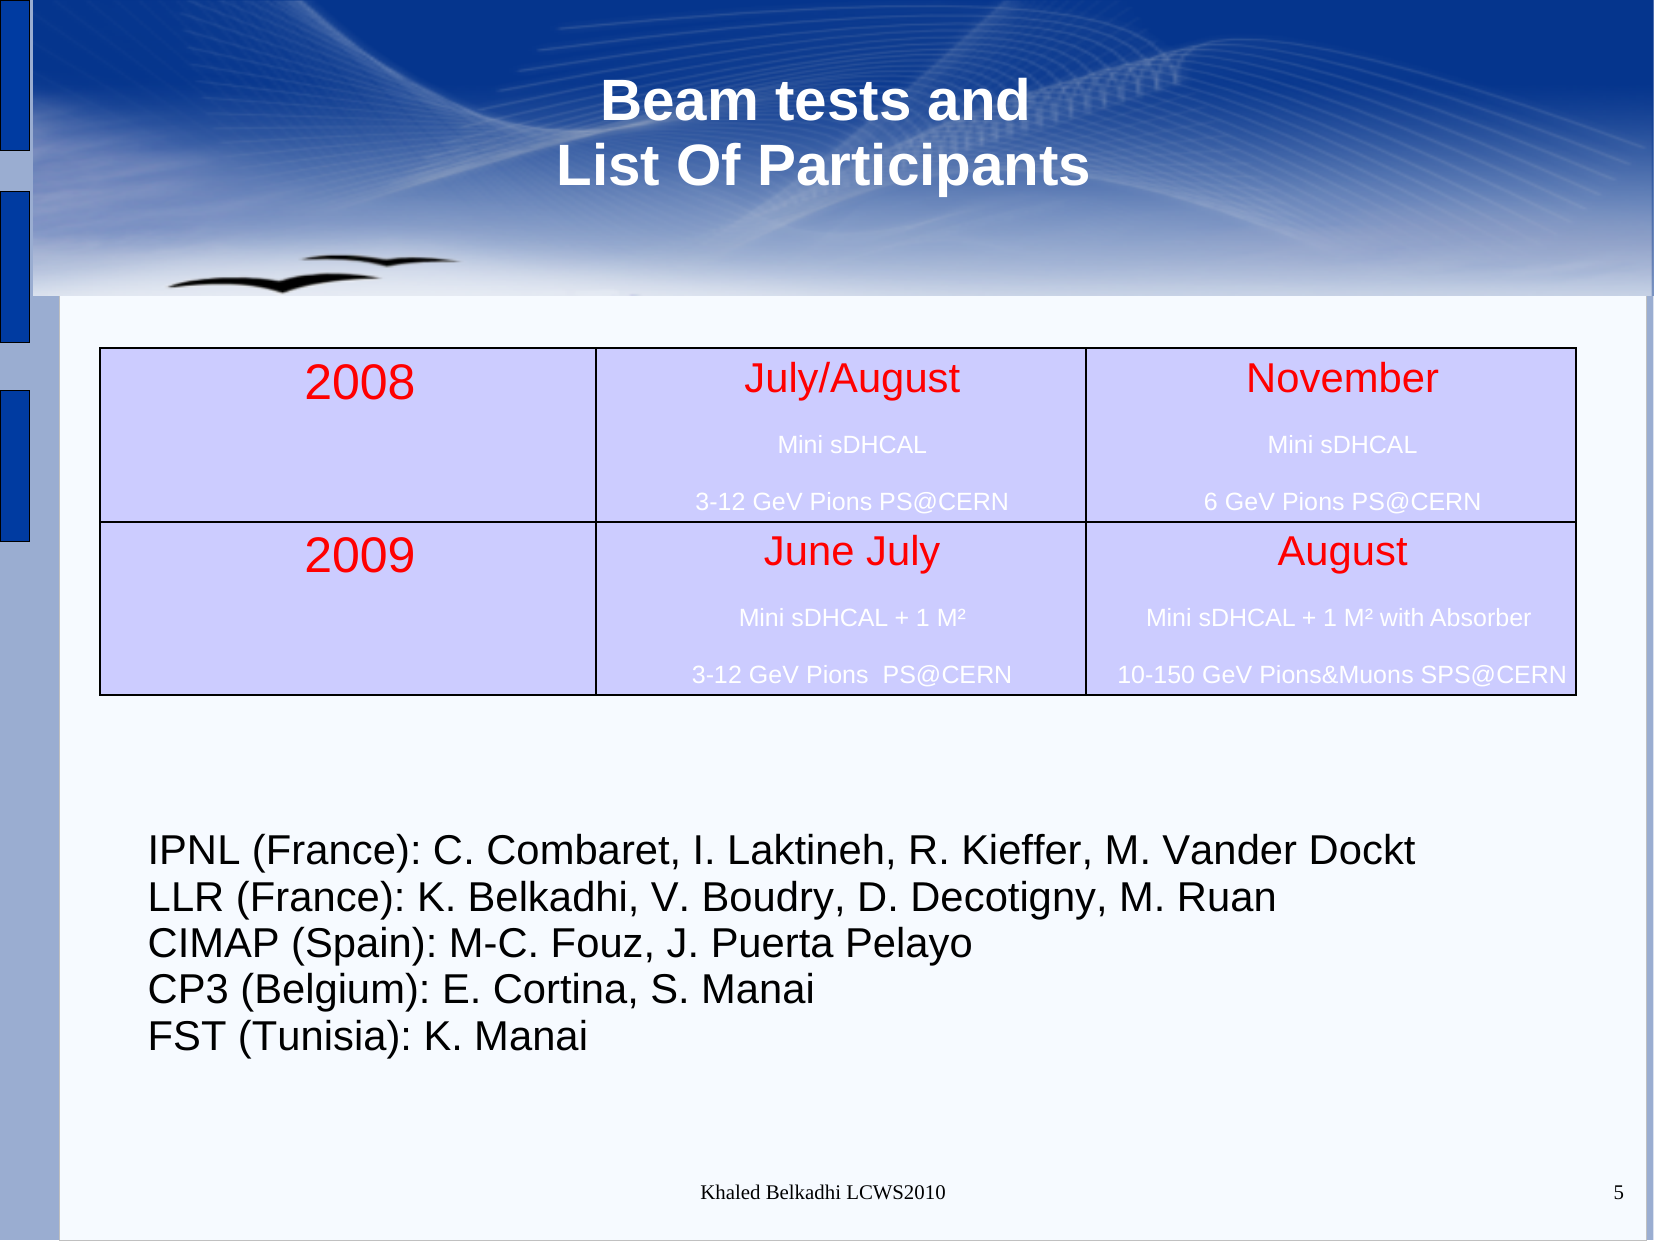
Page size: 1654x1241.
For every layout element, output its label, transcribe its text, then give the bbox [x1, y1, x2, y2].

text_box IPNL (France): C. Combaret, I. Laktineh, R. Kieffer, M. Vander Dockt LLR (France): K. Belkadhi, V. Boudry, D. Decotigny, M. Ruan CIMAP (Spain): M-C. Fouz, J. Puerta Pelayo CP3 (Belgium): E. Cortina, S. Manai FST (Tunisia): K. Manai [147, 826, 1417, 1060]
table_cell August Mini sDHCAL + 1 M² with Absorber 10-150 GeV Pions&Muons SPS@CERN [1087, 523, 1575, 694]
title Beam tests and List Of Participants [118, 29, 1531, 237]
table_cell 2009 [101, 523, 595, 694]
table_cell June July Mini sDHCAL + 1 M² 3-12 GeV Pions PS@CERN [597, 523, 1085, 694]
table_header 2008 [101, 349, 595, 521]
table_header July/August Mini sDHCAL 3-12 GeV Pions PS@CERN [597, 349, 1085, 521]
table_header November Mini sDHCAL 6 GeV Pions PS@CERN [1087, 349, 1575, 521]
picture [33, 0, 1654, 296]
